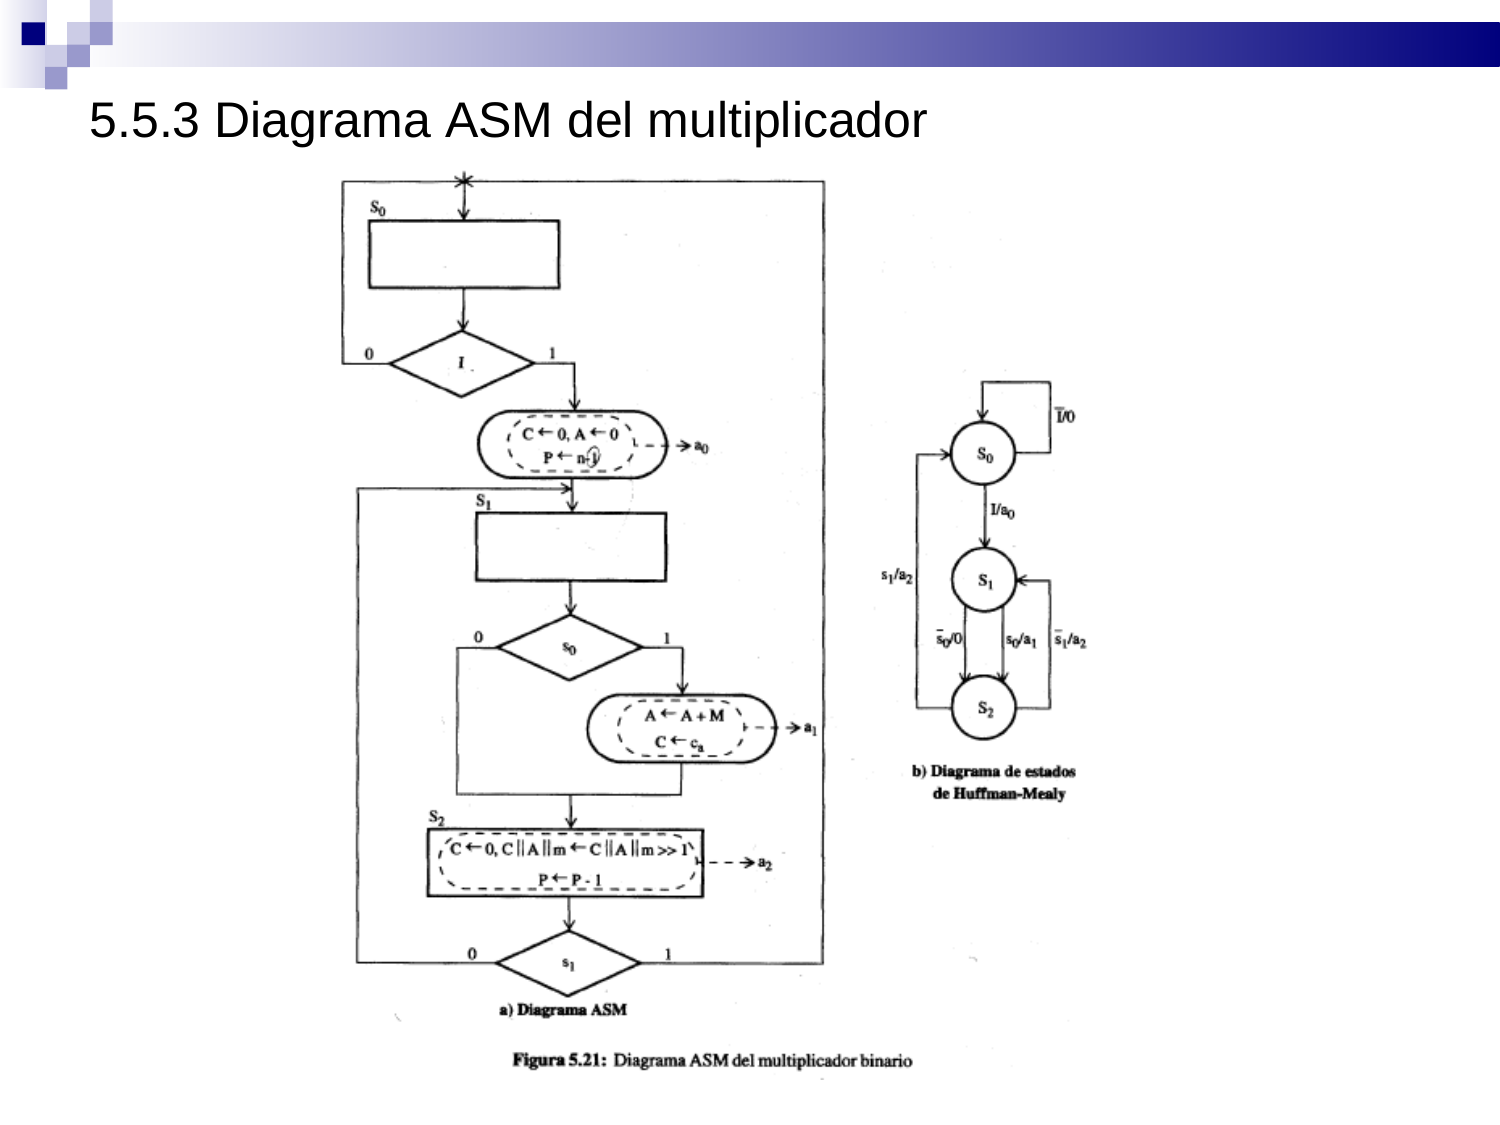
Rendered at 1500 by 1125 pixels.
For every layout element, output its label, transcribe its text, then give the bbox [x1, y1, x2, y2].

picture [324, 161, 1092, 1080]
title 5.5.3 Diagrama ASM del multiplicador [75, 74, 1426, 161]
